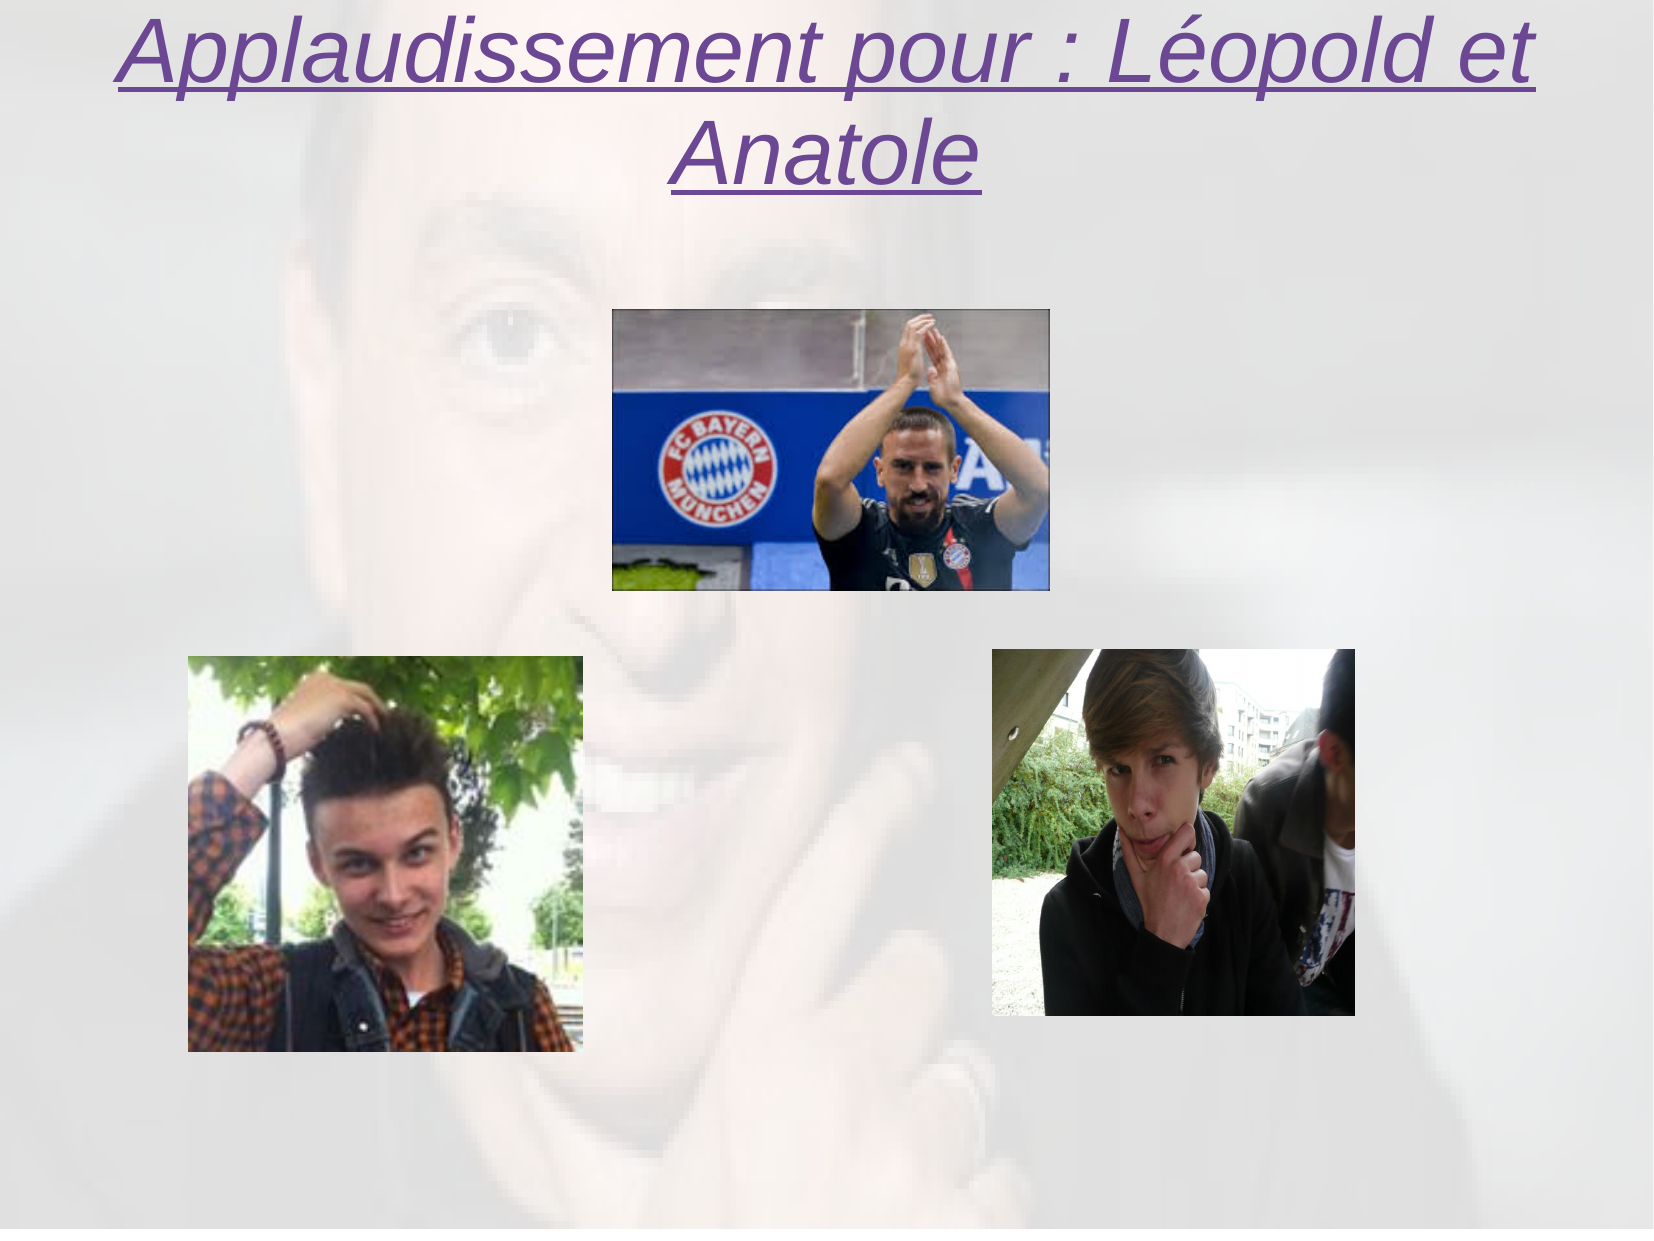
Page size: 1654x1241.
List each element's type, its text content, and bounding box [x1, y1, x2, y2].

picture [0, 0, 1654, 1229]
title Applaudissement pour : Léopold et Anatole [82, 0, 1571, 307]
